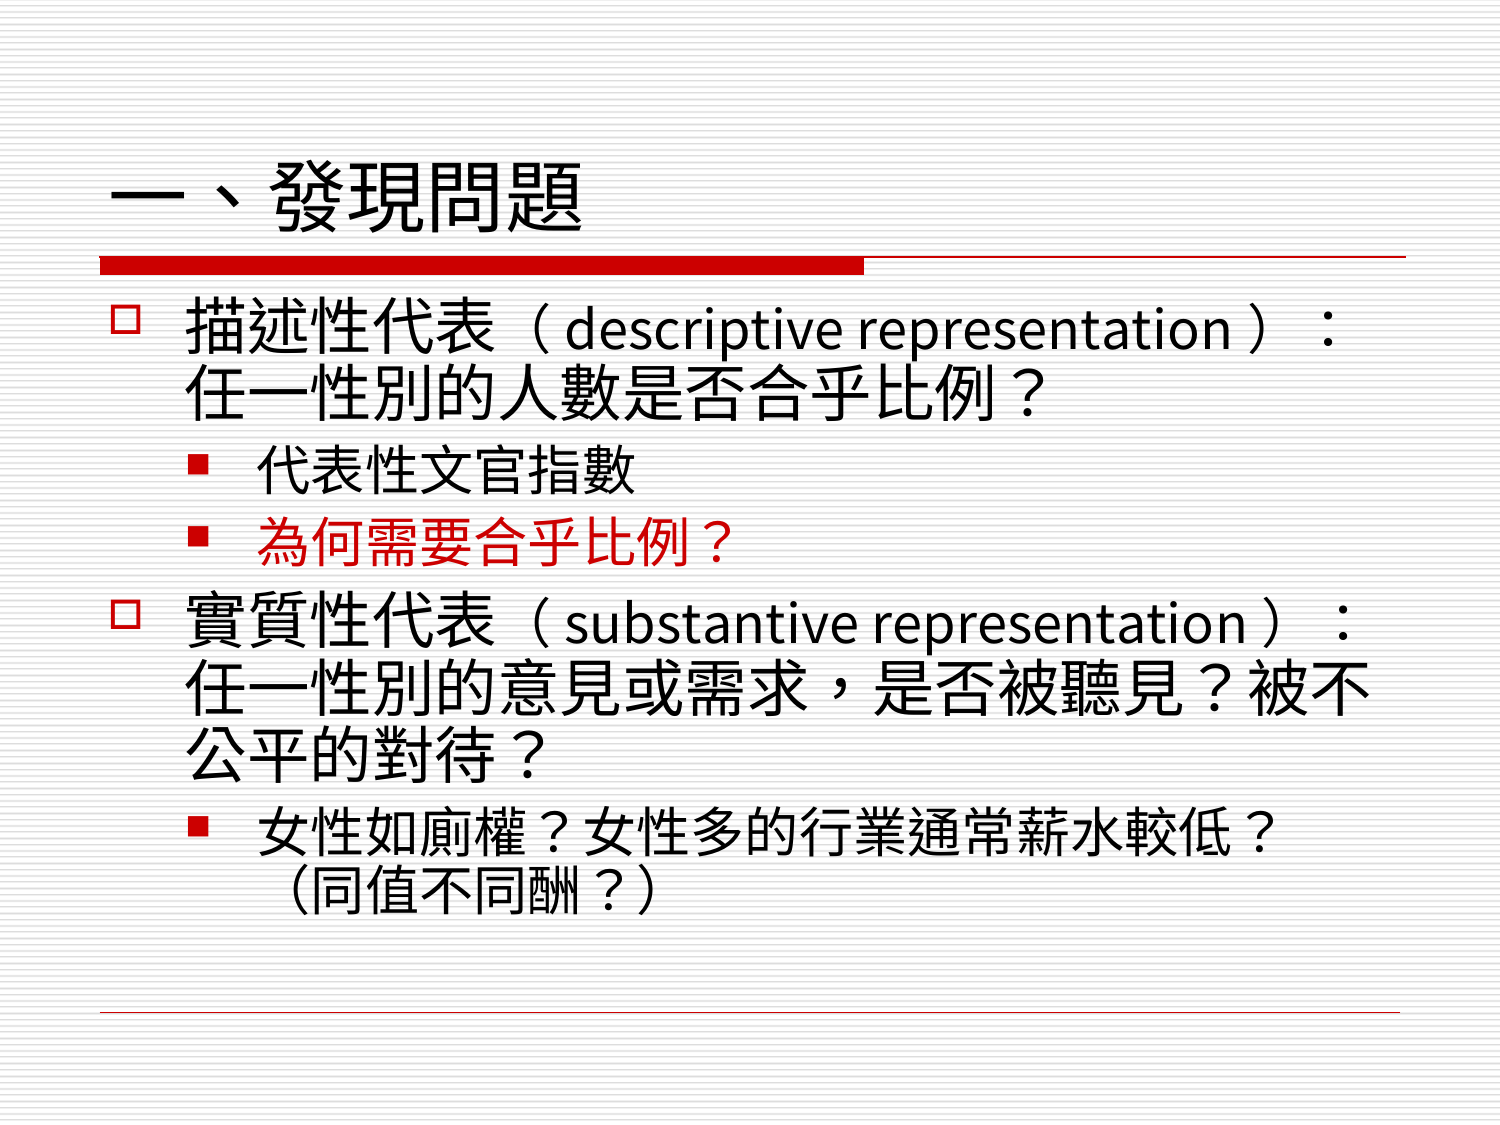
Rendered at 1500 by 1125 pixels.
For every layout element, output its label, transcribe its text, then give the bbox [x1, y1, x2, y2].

picture [0, 0, 1500, 1125]
title 一、發現問題 [94, 50, 1407, 250]
list 描述性代表（descriptive representation）：任一性別的人數是否合乎比例？ 代表性文官指數 為何需要合乎比例？ 實質性代表（substantive representation）：任一性別的意見或需求，是否被聽見？被不公平的對待？ 女性如廁權？女性多的行業通常薪水較低？（同值不同酬？） [92, 287, 1406, 988]
